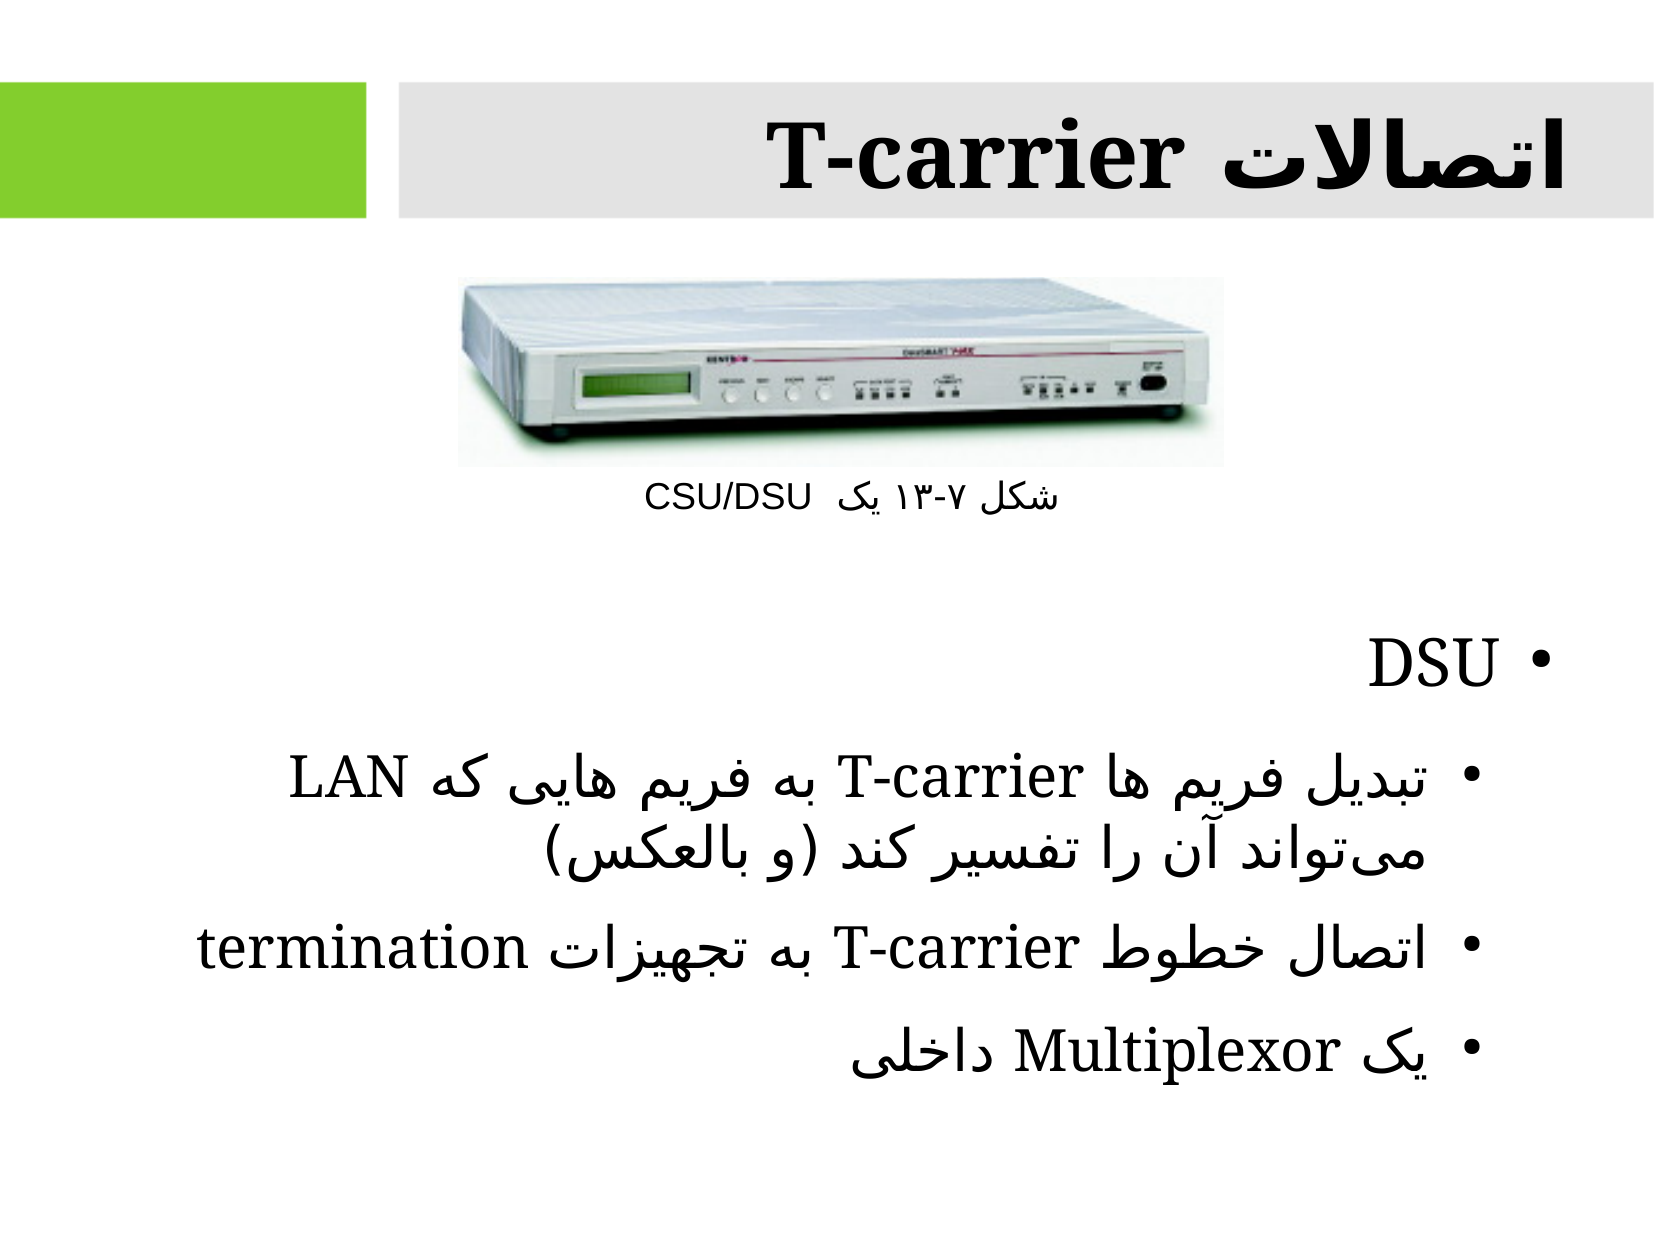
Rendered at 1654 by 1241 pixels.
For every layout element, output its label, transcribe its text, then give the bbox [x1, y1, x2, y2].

title اتصالات T-carrier [82, 49, 1571, 257]
text_box شکل ۷-۱۳ یک CSU/DSU [545, 464, 1111, 526]
picture [0, 0, 1654, 1241]
list DSU تبدیل فریم ها T-carrier به فریم هایی که LAN می‌تواند آن را تفسیر کند (و بالعکس) اتصال خطوط T-carrier به تجهیزات termination یک Multiplexor داخلی [82, 615, 1571, 1109]
